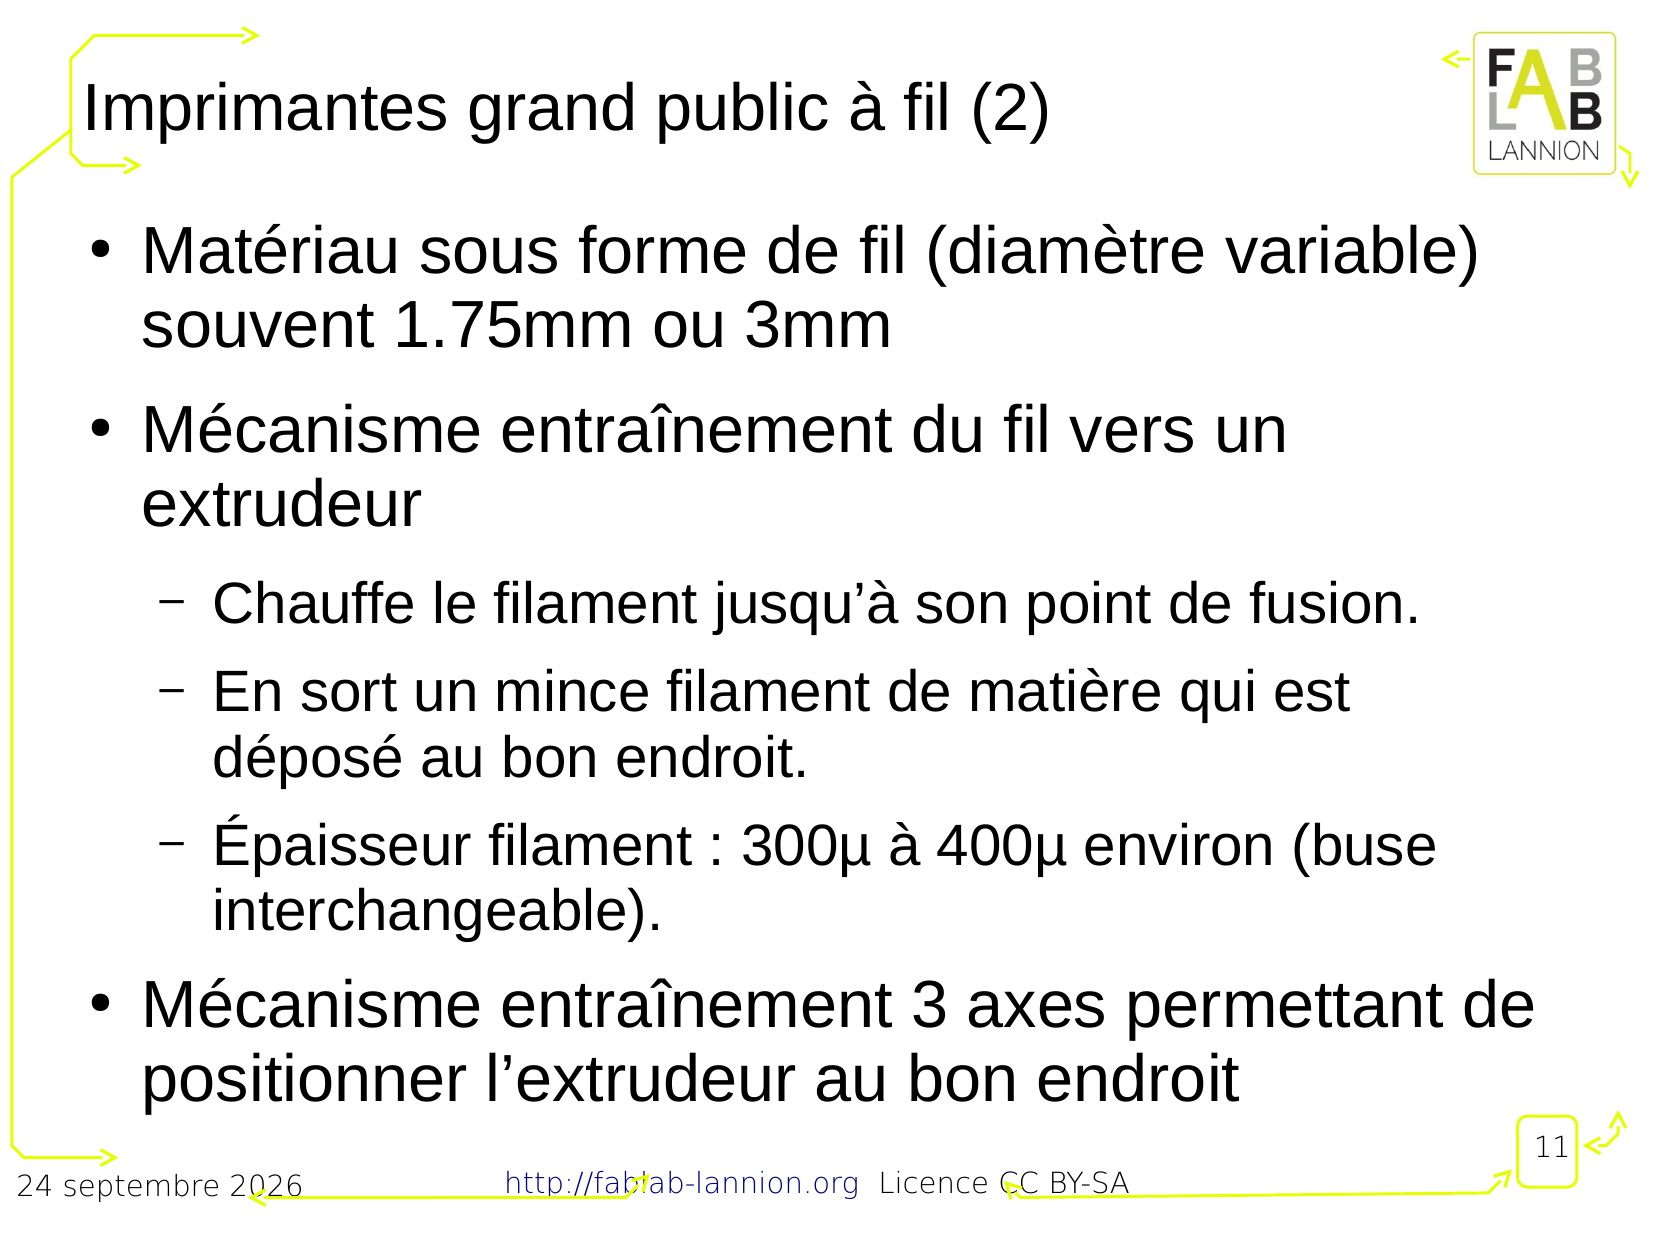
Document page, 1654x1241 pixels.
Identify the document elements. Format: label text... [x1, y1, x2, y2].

list Matériau sous forme de fil (diamètre variable) souvent 1.75mm ou 3mm Mécanisme entraînement du fil vers un extrudeur Chauffe le filament jusqu’à son point de fusion. En sort un mince filament de matière qui est déposé au bon endroit. Épaisseur filament : 300µ à 400µ environ (buse interchangeable). Mécanisme entraînement 3 axes permettant de positionner l’extrudeur au bon endroit [70, 212, 1560, 1123]
title Imprimantes grand public à fil (2) [82, 49, 1441, 166]
picture [1470, 29, 1619, 178]
